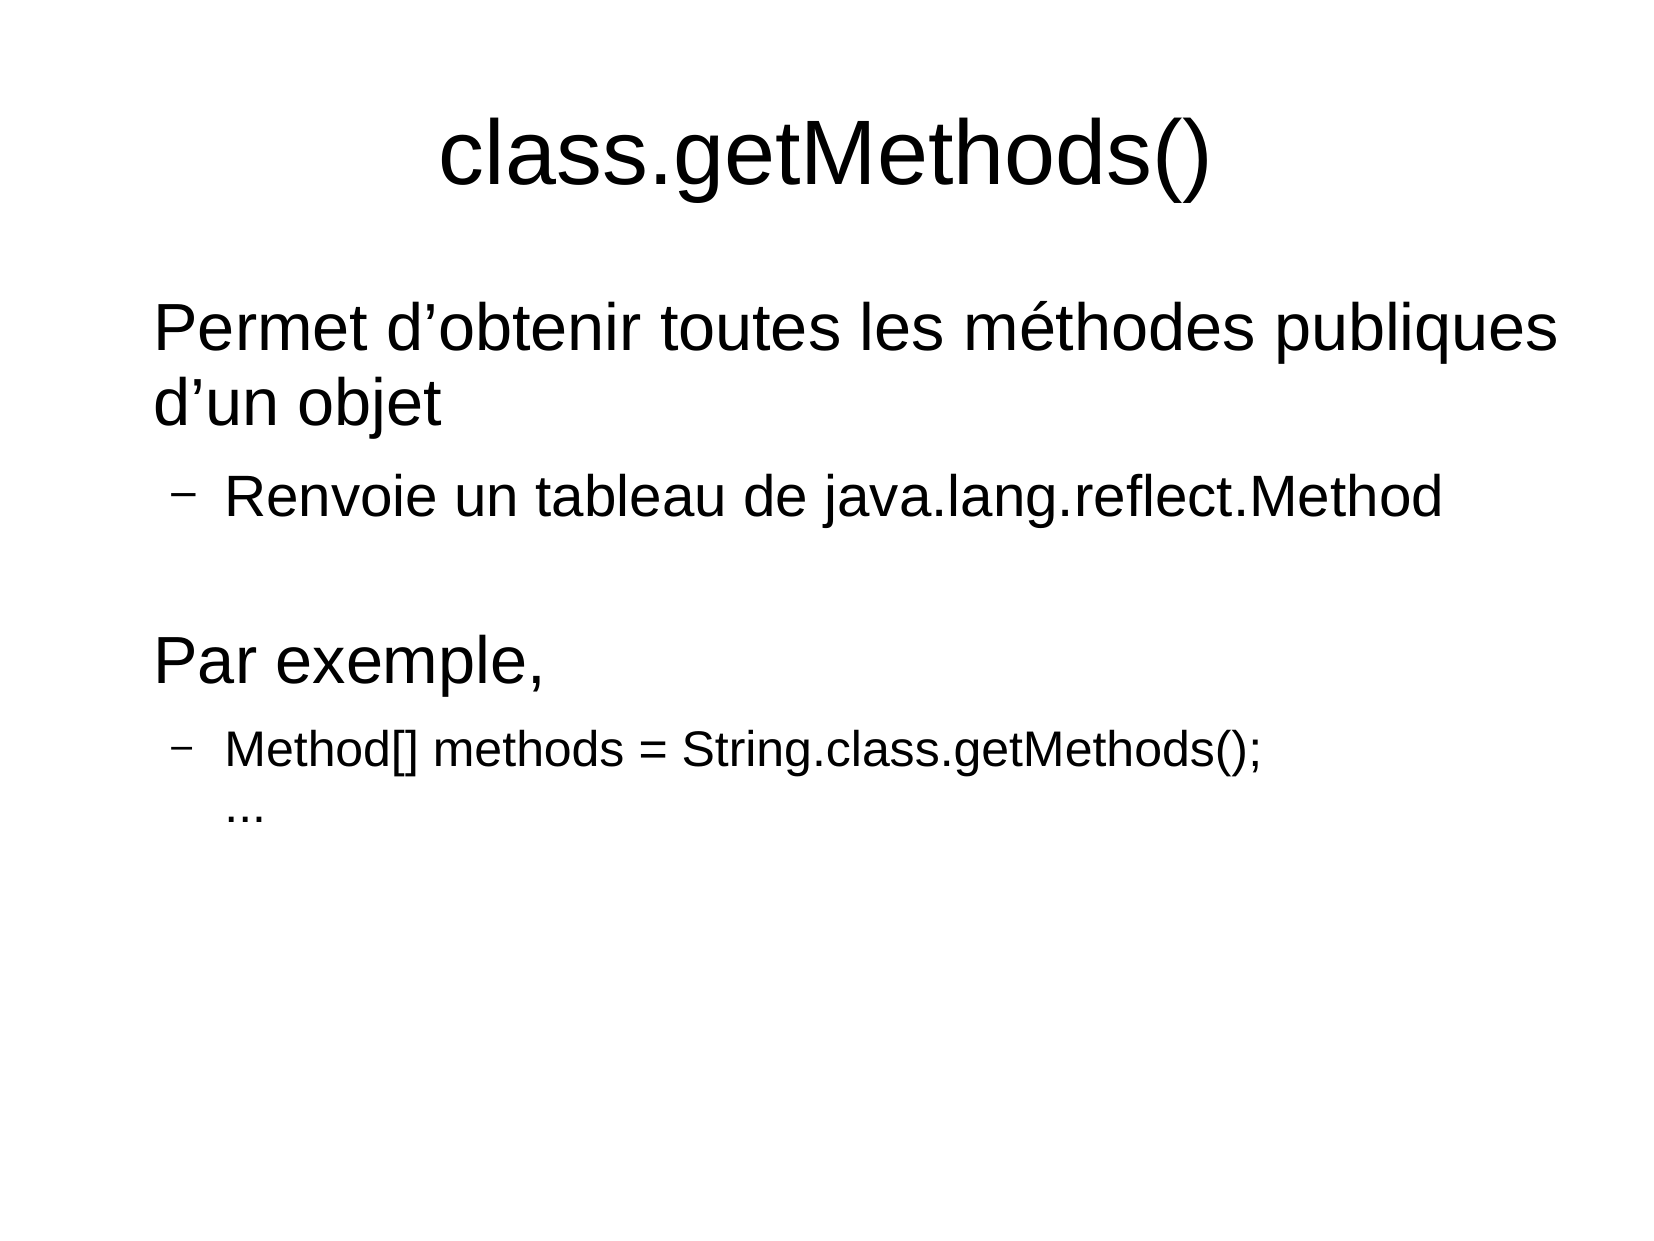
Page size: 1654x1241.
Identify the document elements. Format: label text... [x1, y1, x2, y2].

list Permet d’obtenir toutes les méthodes publiques d’un objet Renvoie un tableau de java.lang.reflect.Method Par exemple, Method[] methods = String.class.getMethods(); ... [82, 290, 1571, 1156]
title class.getMethods() [82, 49, 1571, 257]
